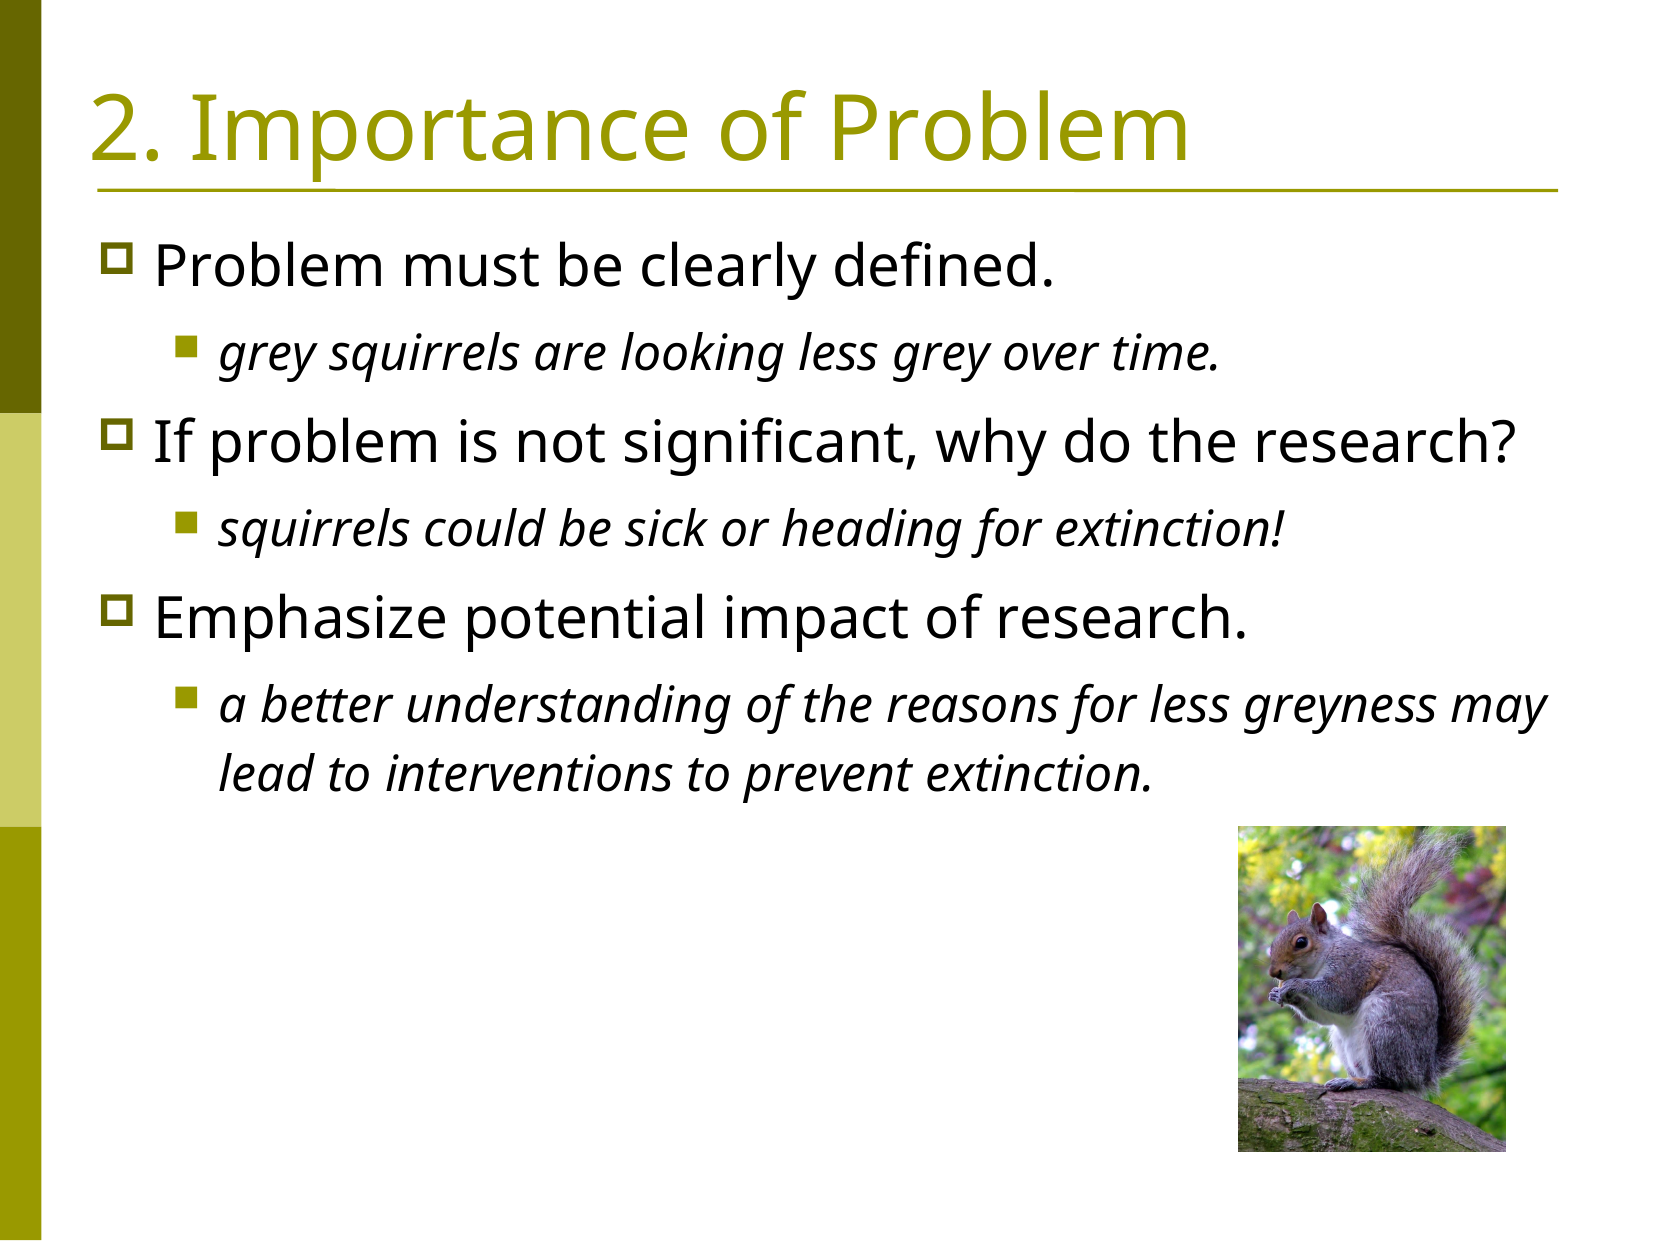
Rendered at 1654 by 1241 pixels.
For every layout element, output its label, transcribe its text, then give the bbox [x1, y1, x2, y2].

title 2. Importance of Problem [88, 43, 1577, 207]
picture [1238, 826, 1506, 1152]
list Problem must be clearly defined. grey squirrels are looking less grey over time. If problem is not significant, why do the research? squirrels could be sick or heading for extinction! Emphasize potential impact of research. a better understanding of the reasons for less greyness may lead to interventions to prevent extinction. [82, 216, 1571, 951]
